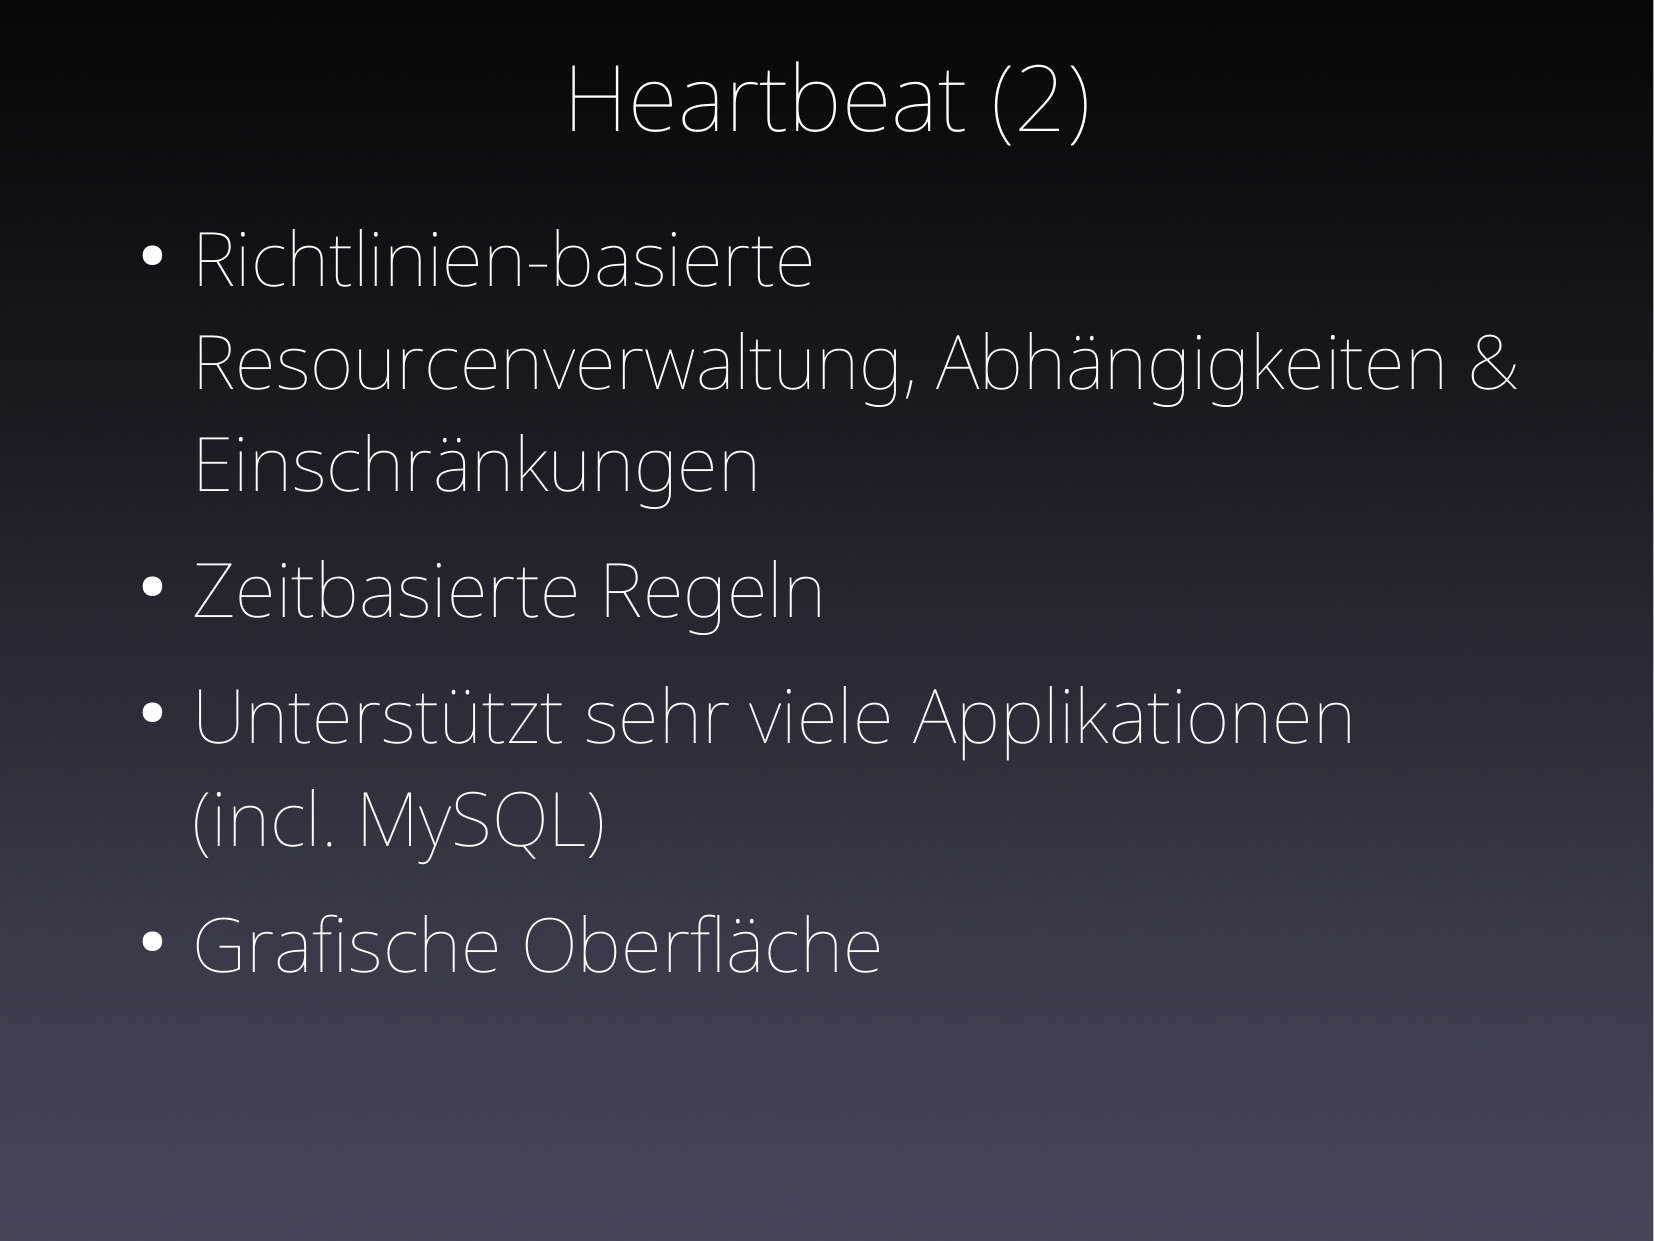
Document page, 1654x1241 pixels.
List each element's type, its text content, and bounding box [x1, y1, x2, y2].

title Heartbeat (2) [121, 41, 1534, 150]
list Richtlinien-basierte Resourcenverwaltung, Abhängigkeiten & Einschränkungen Zeitbasierte Regeln Unterstützt sehr viele Applikationen (incl. MySQL) Grafische Oberfläche [121, 206, 1534, 1182]
picture [0, 0, 1654, 1241]
